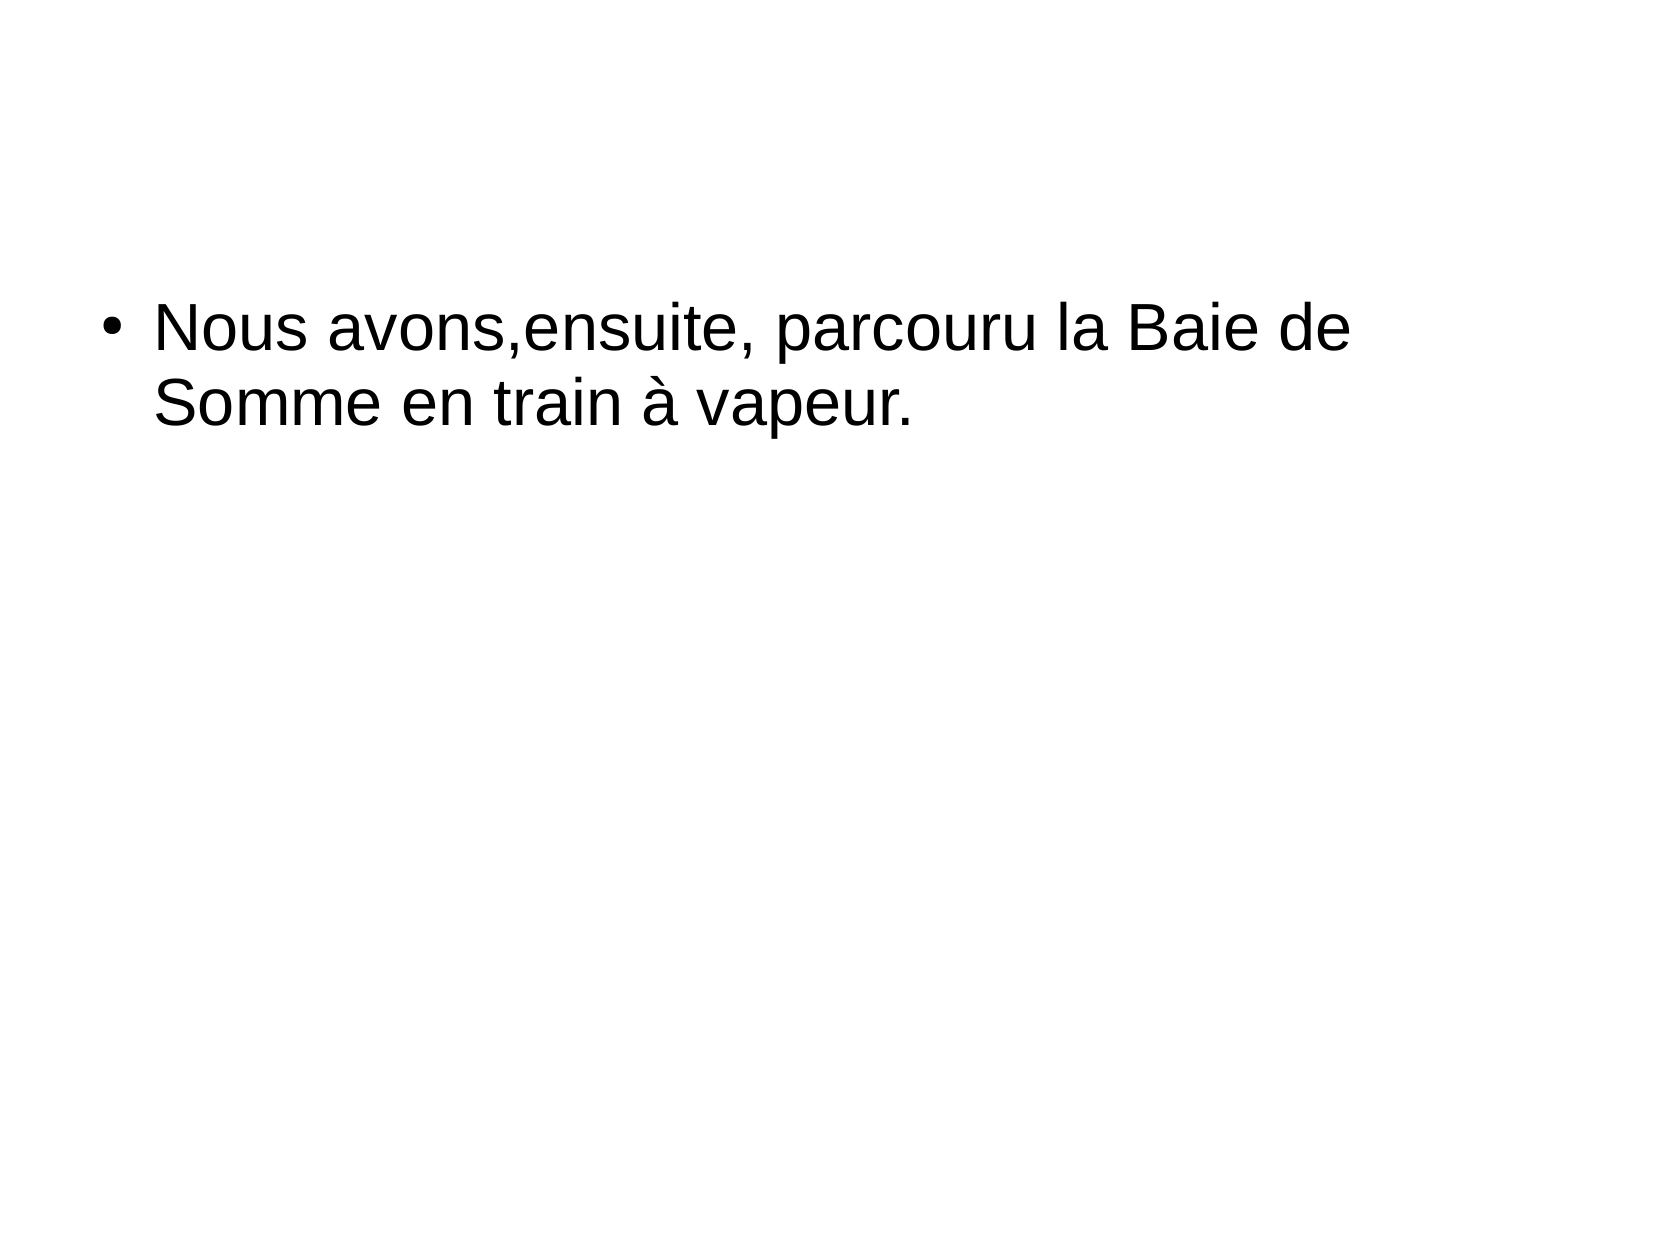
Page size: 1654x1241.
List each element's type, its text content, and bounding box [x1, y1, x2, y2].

list Nous avons,ensuite, parcouru la Baie de Somme en train à vapeur. [82, 290, 1571, 1010]
